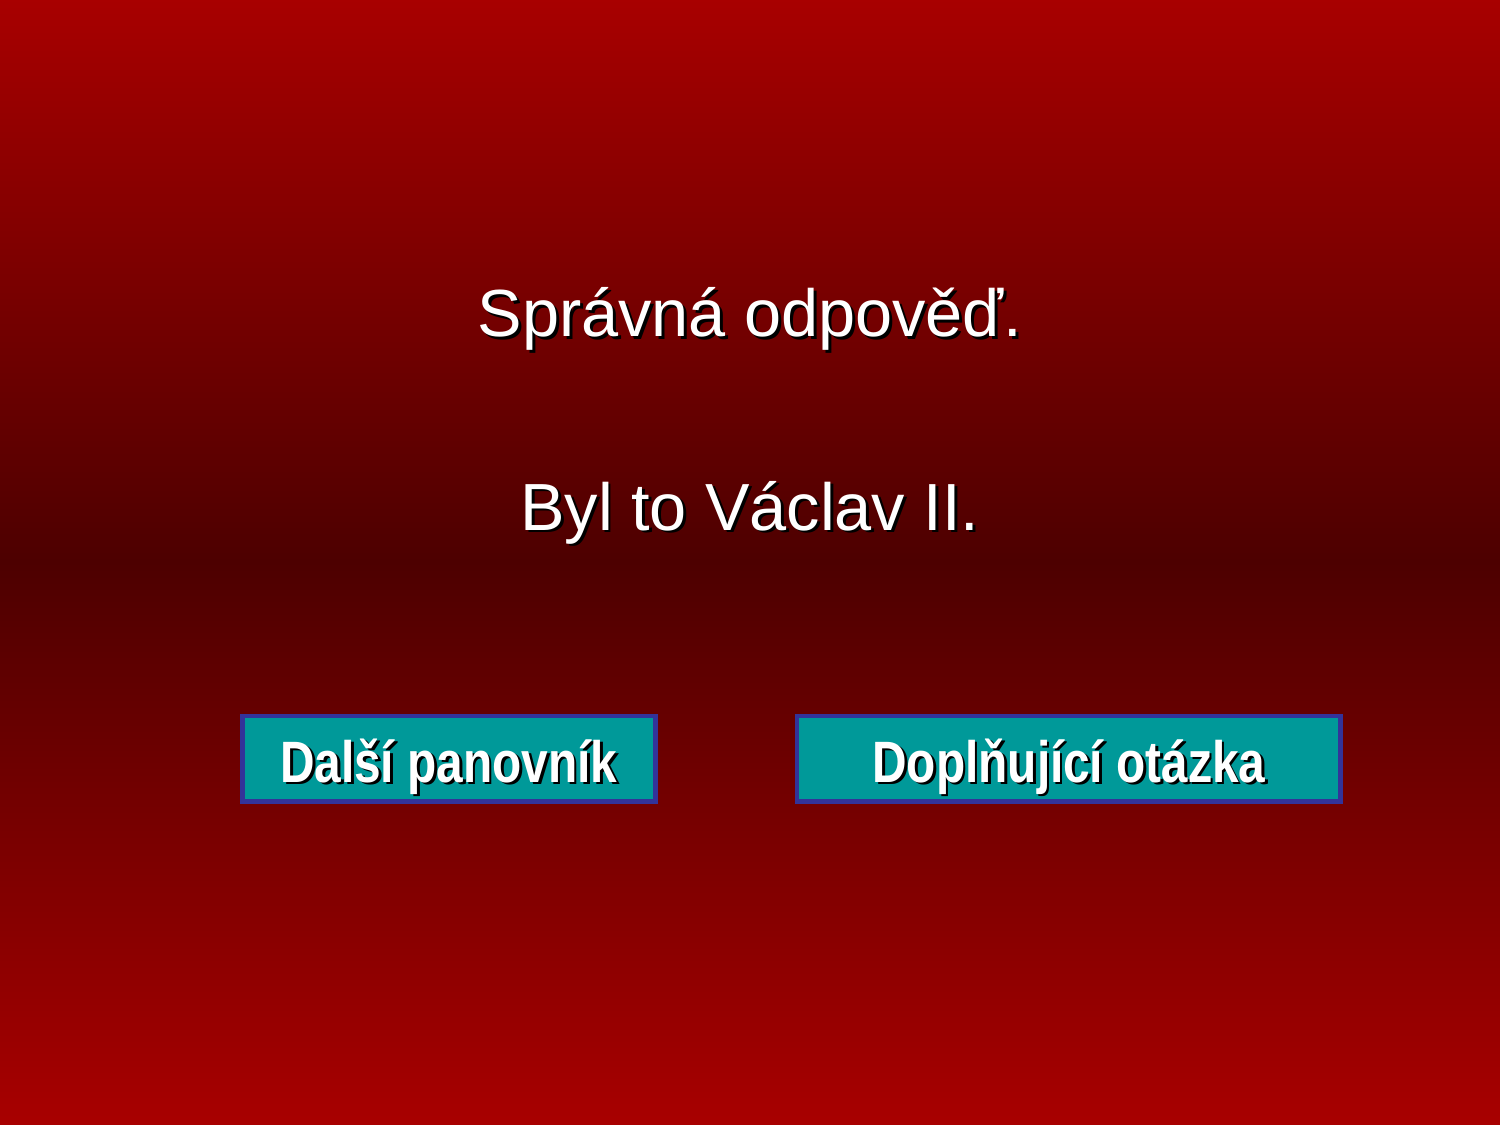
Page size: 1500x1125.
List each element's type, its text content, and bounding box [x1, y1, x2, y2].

list Správná odpověď. Byl to Václav II. [75, 262, 1426, 1006]
text_box Další panovník [242, 716, 656, 802]
text_box Doplňující otázka [797, 716, 1341, 802]
